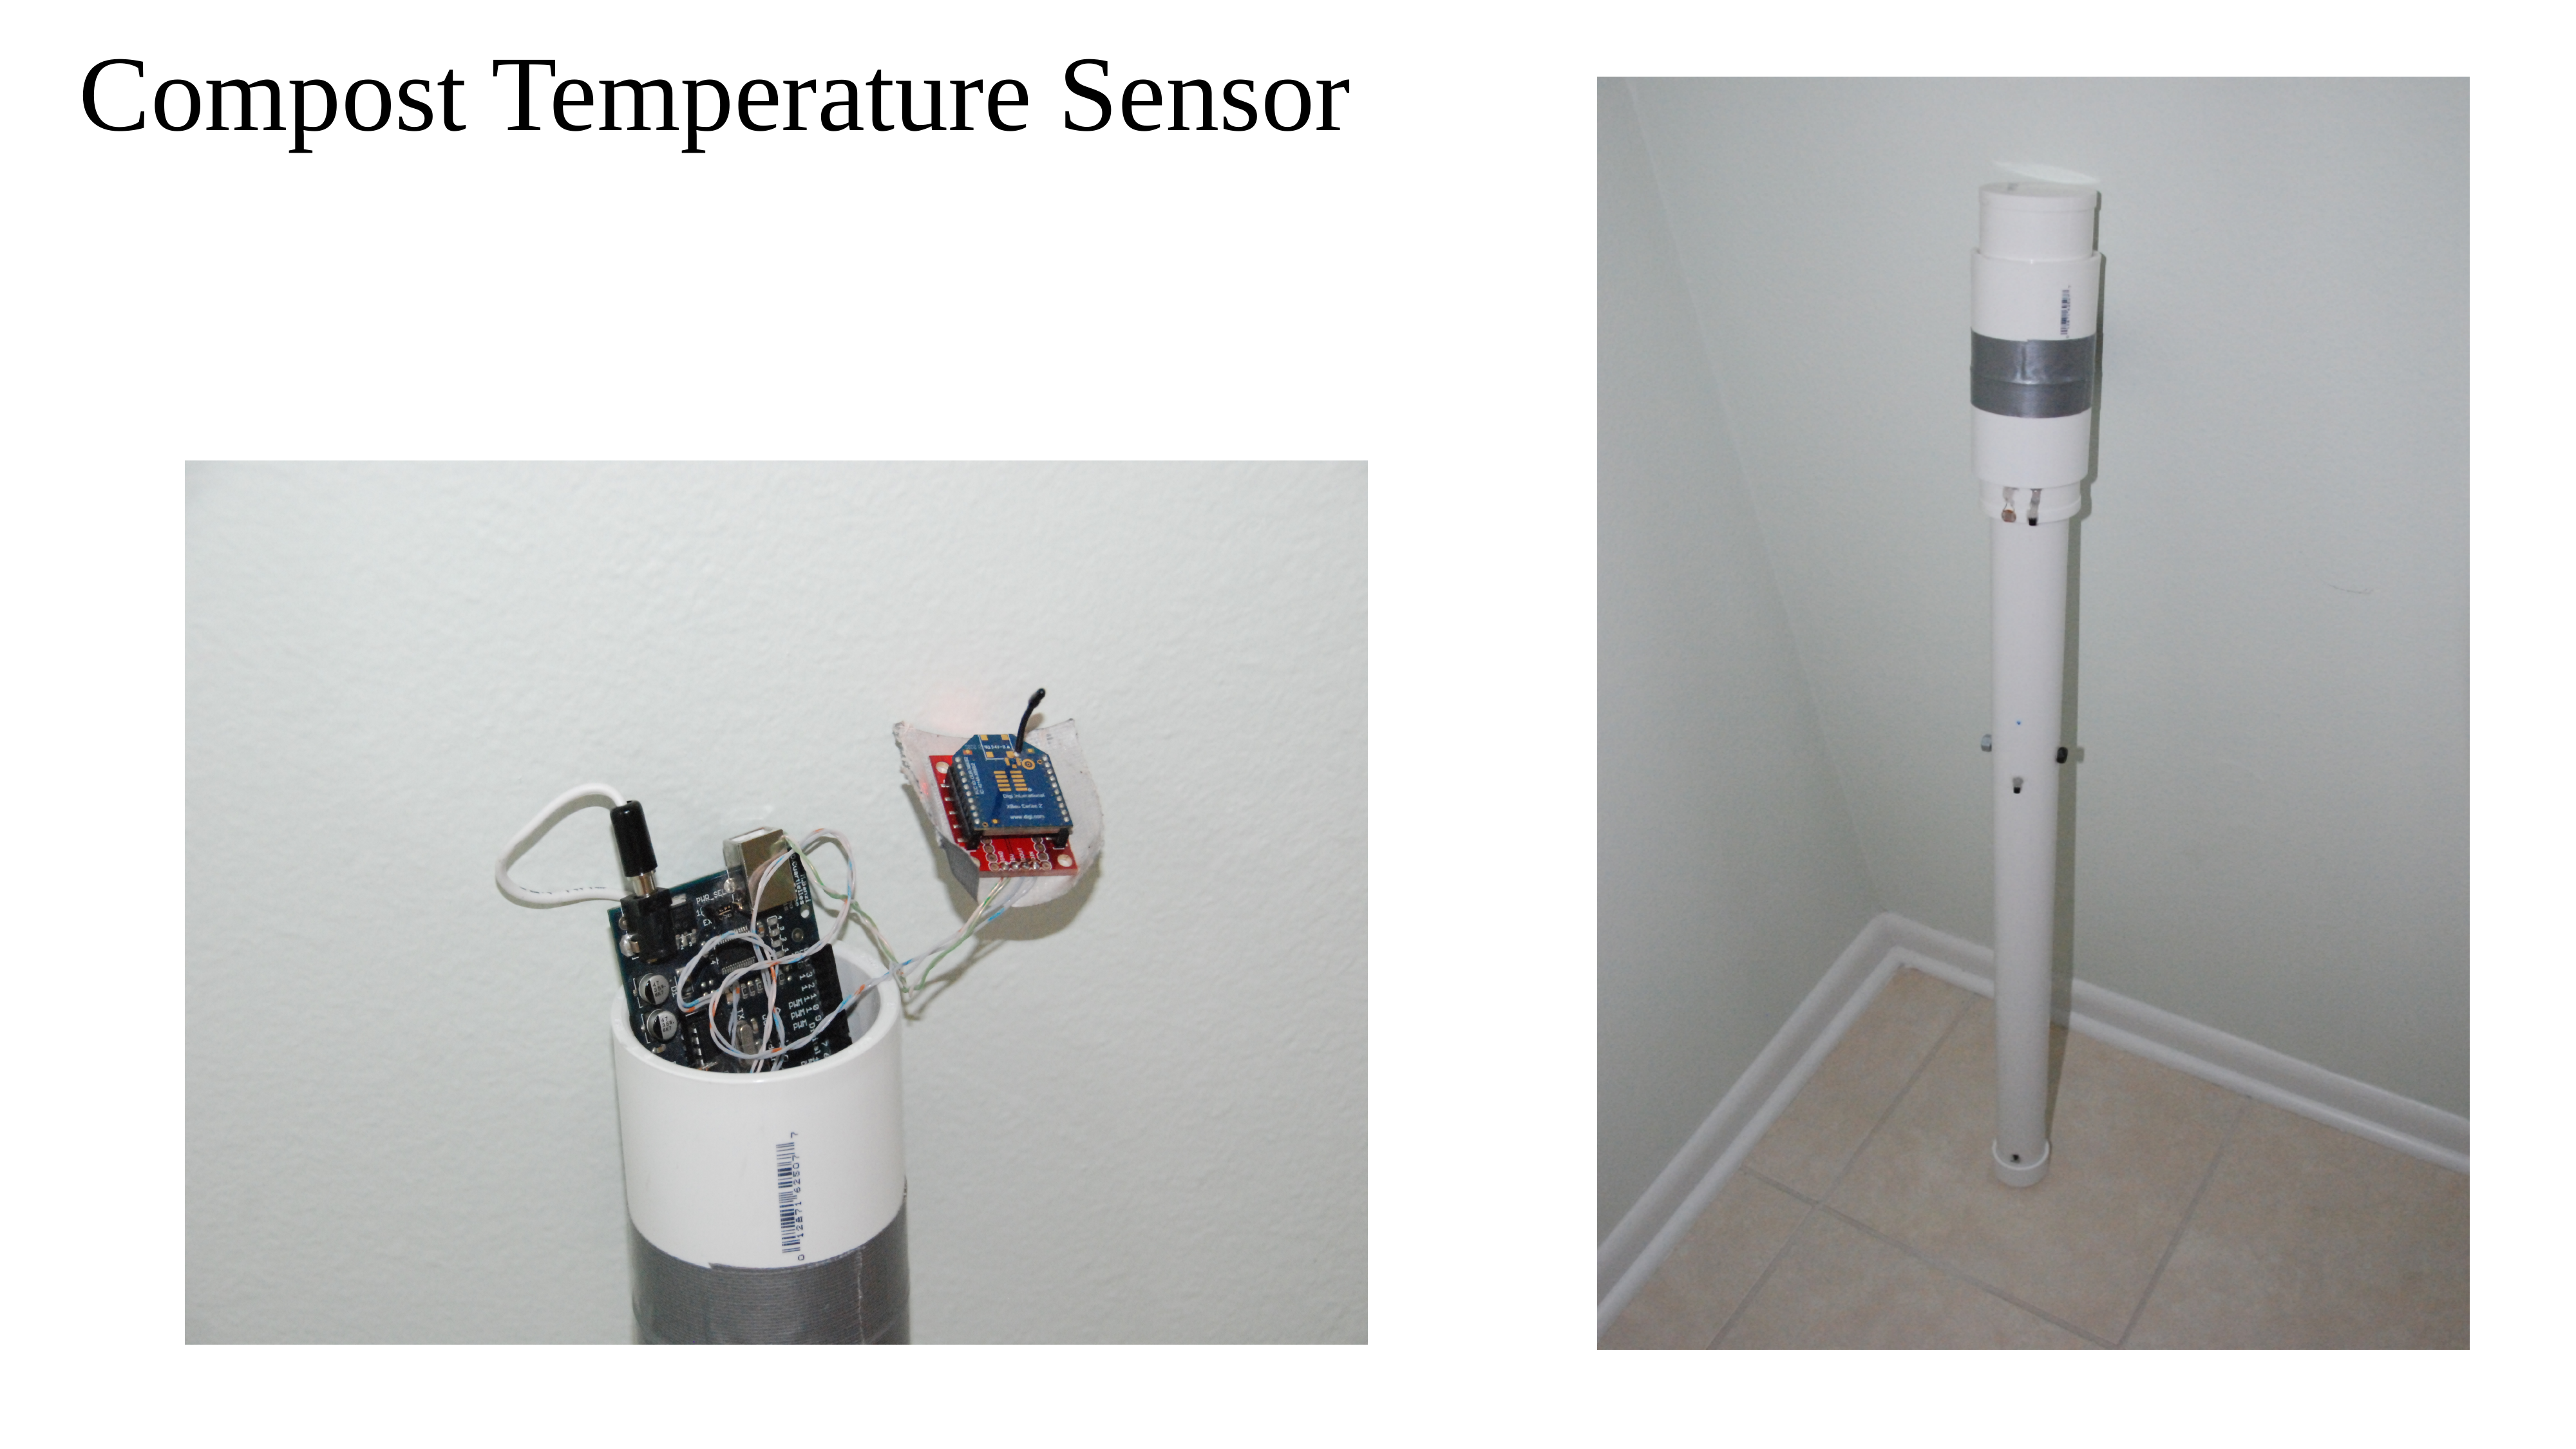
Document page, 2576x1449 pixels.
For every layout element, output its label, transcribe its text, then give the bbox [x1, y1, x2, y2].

title Compost Temperature Sensor [73, 17, 1551, 283]
picture [185, 460, 1368, 1345]
picture [1597, 77, 2470, 1350]
